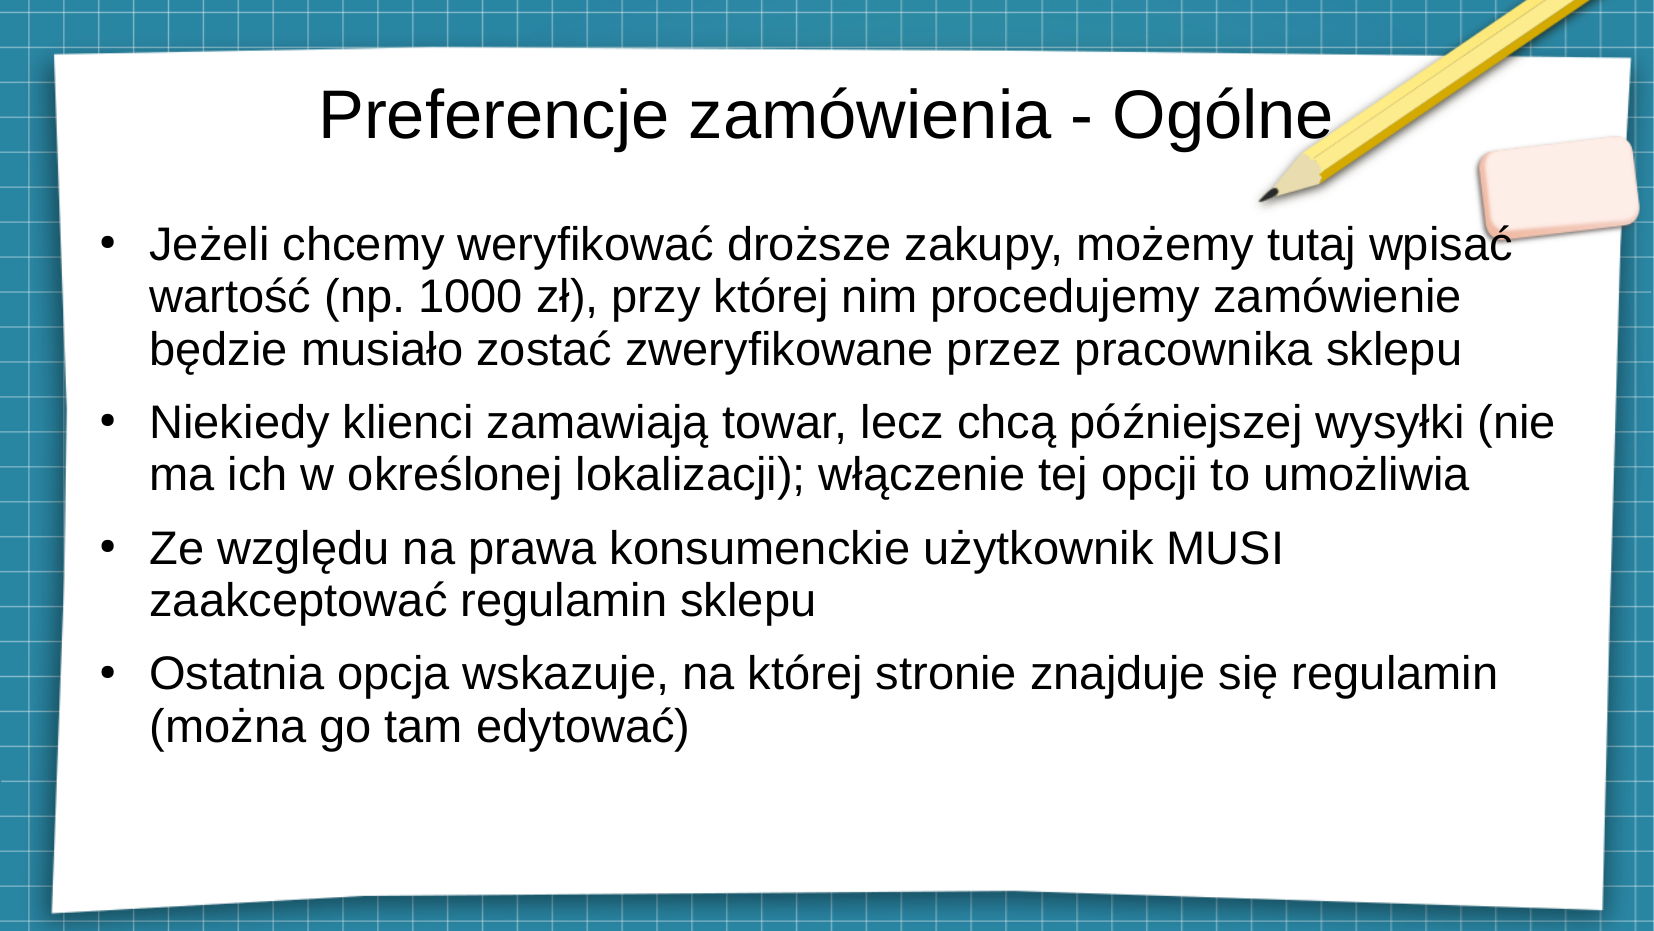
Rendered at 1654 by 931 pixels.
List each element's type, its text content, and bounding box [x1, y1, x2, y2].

title Preferencje zamówienia - Ogólne [82, 37, 1571, 193]
list Jeżeli chcemy weryfikować droższe zakupy, możemy tutaj wpisać wartość (np. 1000 zł), przy której nim procedujemy zamówienie będzie musiało zostać zweryfikowane przez pracownika sklepu Niekiedy klienci zamawiają towar, lecz chcą późniejszej wysyłki (nie ma ich w określonej lokalizacji); włączenie tej opcji to umożliwia Ze względu na prawa konsumenckie użytkownik MUSI zaakceptować regulamin sklepu Ostatnia opcja wskazuje, na której stronie znajduje się regulamin (można go tam edytować) [82, 217, 1571, 758]
picture [0, 0, 1654, 931]
